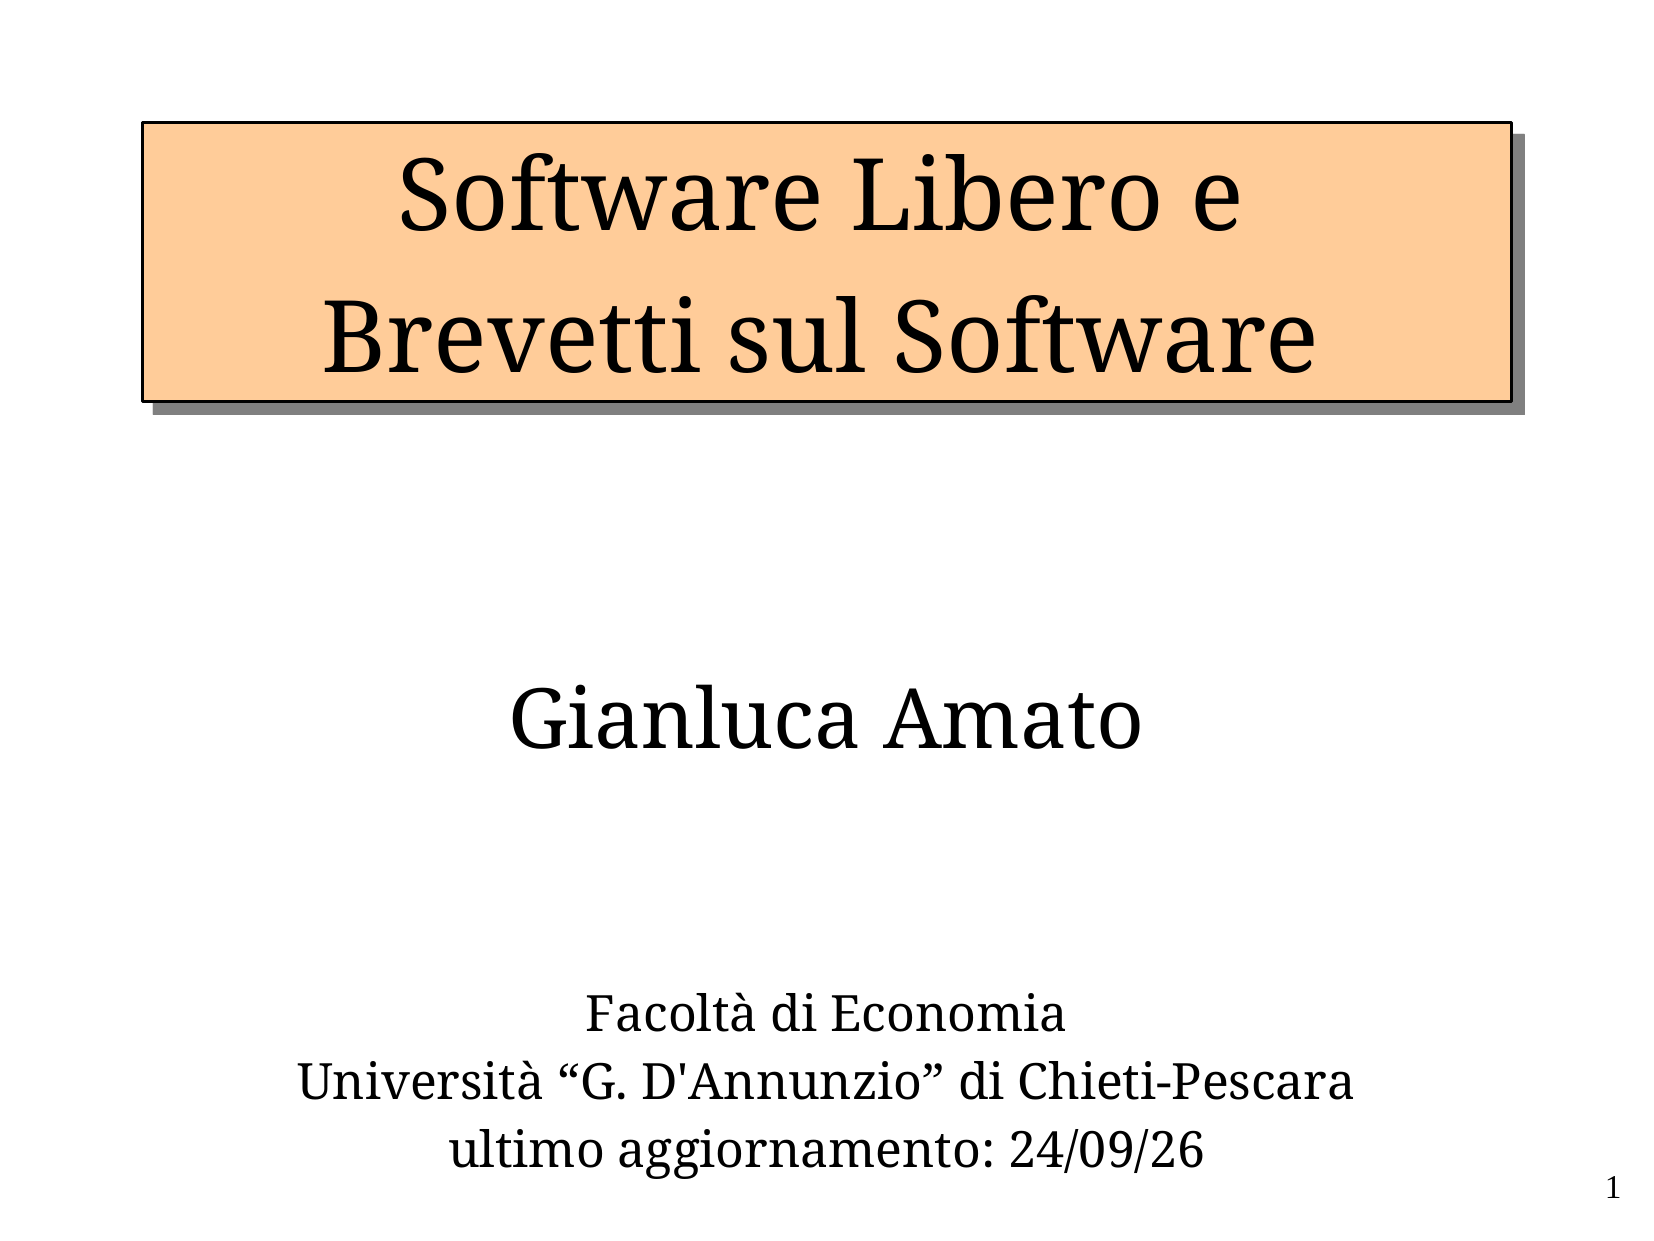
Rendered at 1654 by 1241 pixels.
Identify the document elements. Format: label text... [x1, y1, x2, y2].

text_box Gianluca Amato Facoltà di Economia Università “G. D'Annunzio” di Chieti-Pescara ultimo aggiornamento: 21/03/11 [230, 659, 1423, 1120]
text_box Software Libero e Brevetti sul Software [142, 133, 1512, 391]
